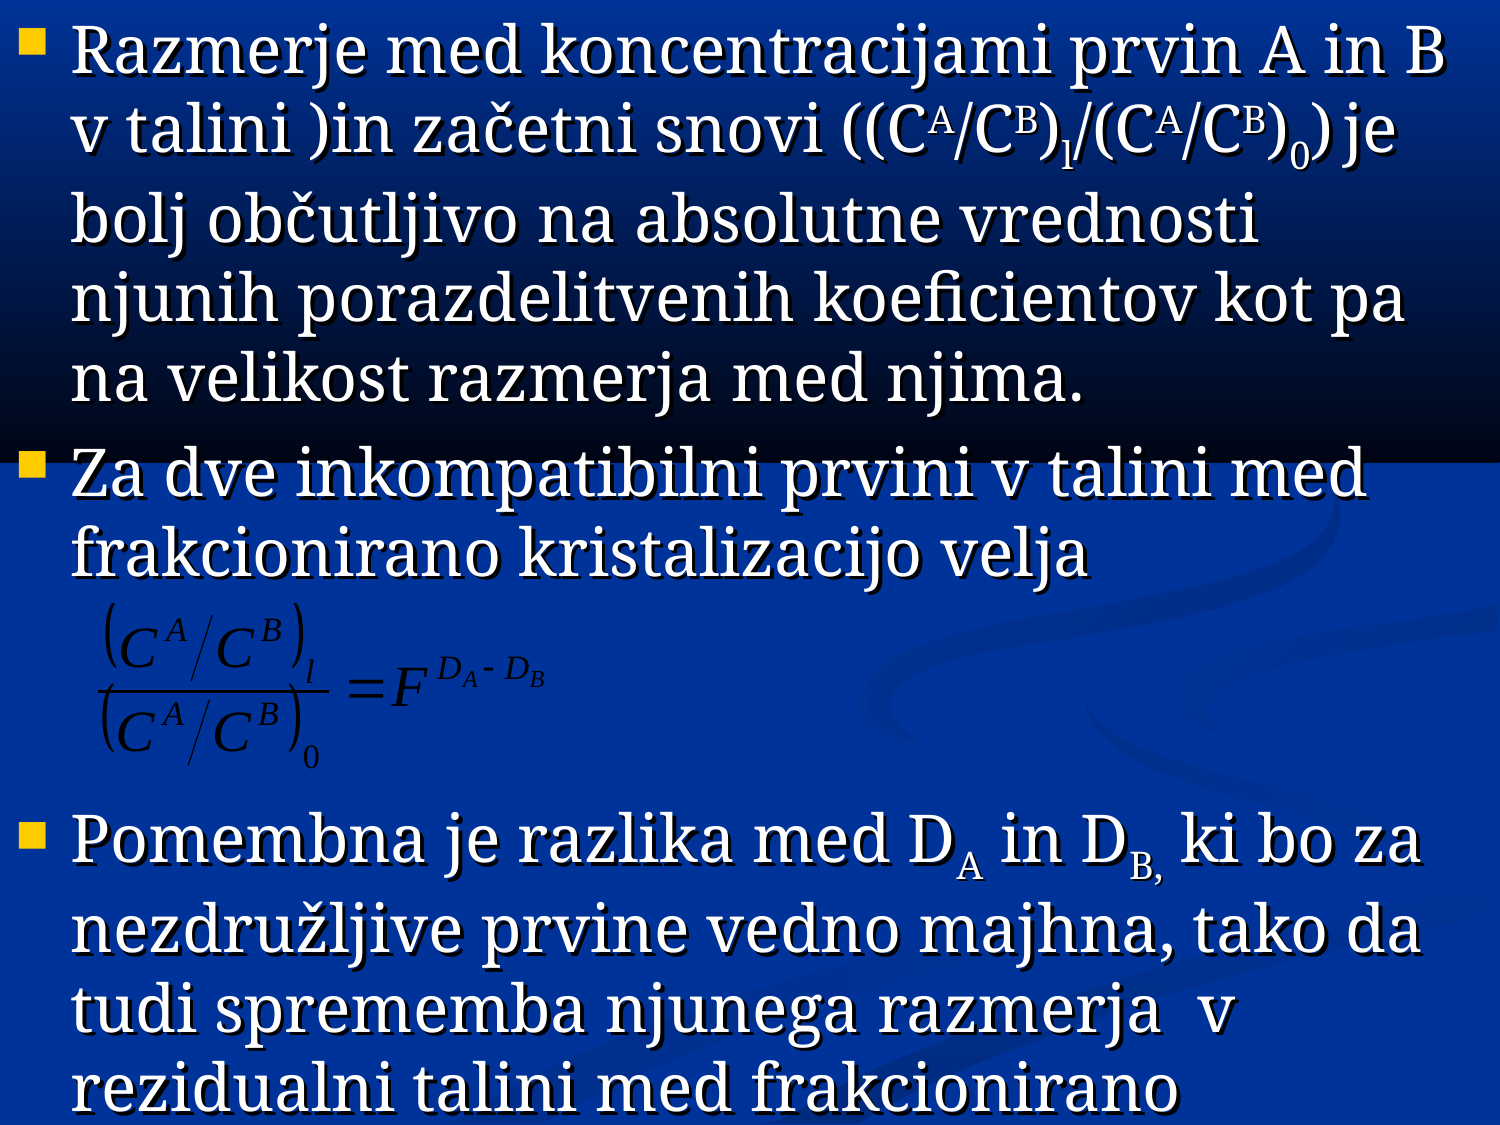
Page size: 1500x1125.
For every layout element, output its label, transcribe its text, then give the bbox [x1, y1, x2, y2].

chart [88, 603, 561, 780]
list Razmerje med koncentracijami prvin A in B v talini )in začetni snovi ((CA/CB)l/(CA/CB)0) je bolj občutljivo na absolutne vrednosti njunih porazdelitvenih koeficientov kot pa na velikost razmerja med njima. Za dve inkompatibilni prvini v talini med frakcionirano kristalizacijo velja Pomembna je razlika med DA in DB, ki bo za nezdružljive prvine vedno majhna, tako da tudi sprememba njunega razmerja v rezidualni talini med frakcionirano kristalizacijo ne more biti velika. [0, 0, 1500, 1125]
